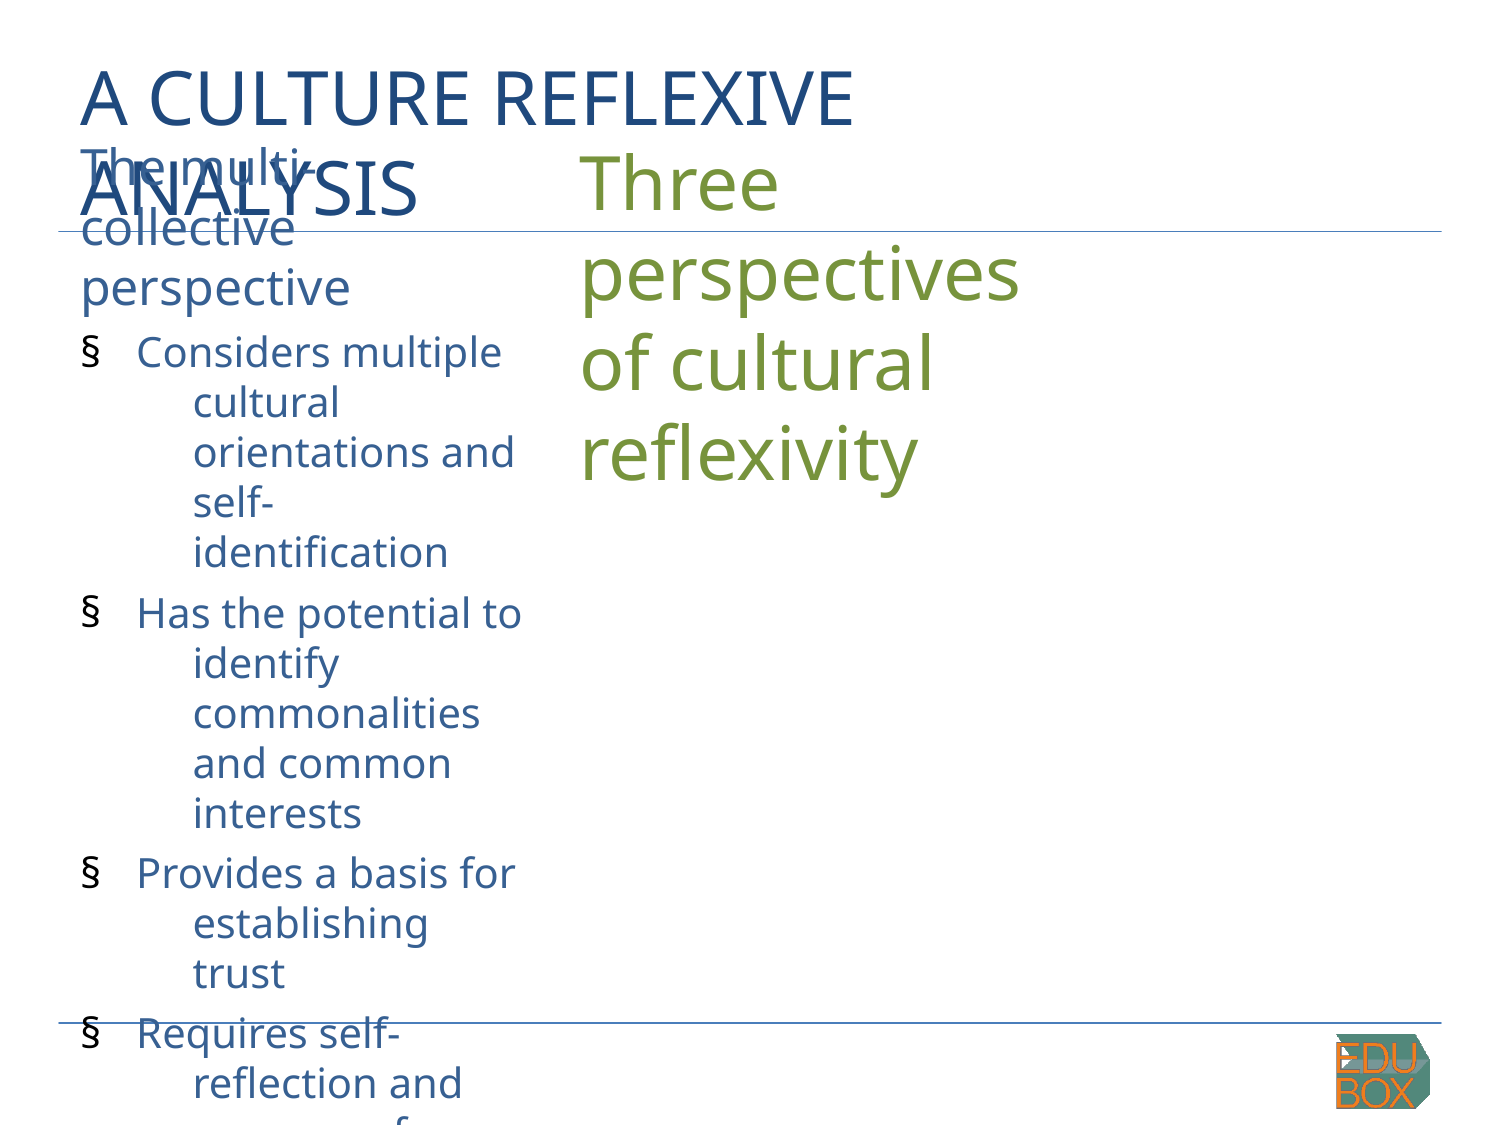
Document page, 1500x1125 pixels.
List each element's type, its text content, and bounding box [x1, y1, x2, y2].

title A CULTURE REFLEXIVE ANALYSIS [64, 42, 1400, 127]
picture [1328, 1028, 1437, 1114]
list The multi-collective perspective Considers multiple cultural orientations and self-identification Has the potential to identify commonalities and common interests Provides a basis for establishing trust Requires self-reflection and openness from communication partners Requires time Facilitates relationship building [75, 255, 1426, 1005]
list Three perspectives of cultural reflexivity [64, 127, 1436, 247]
